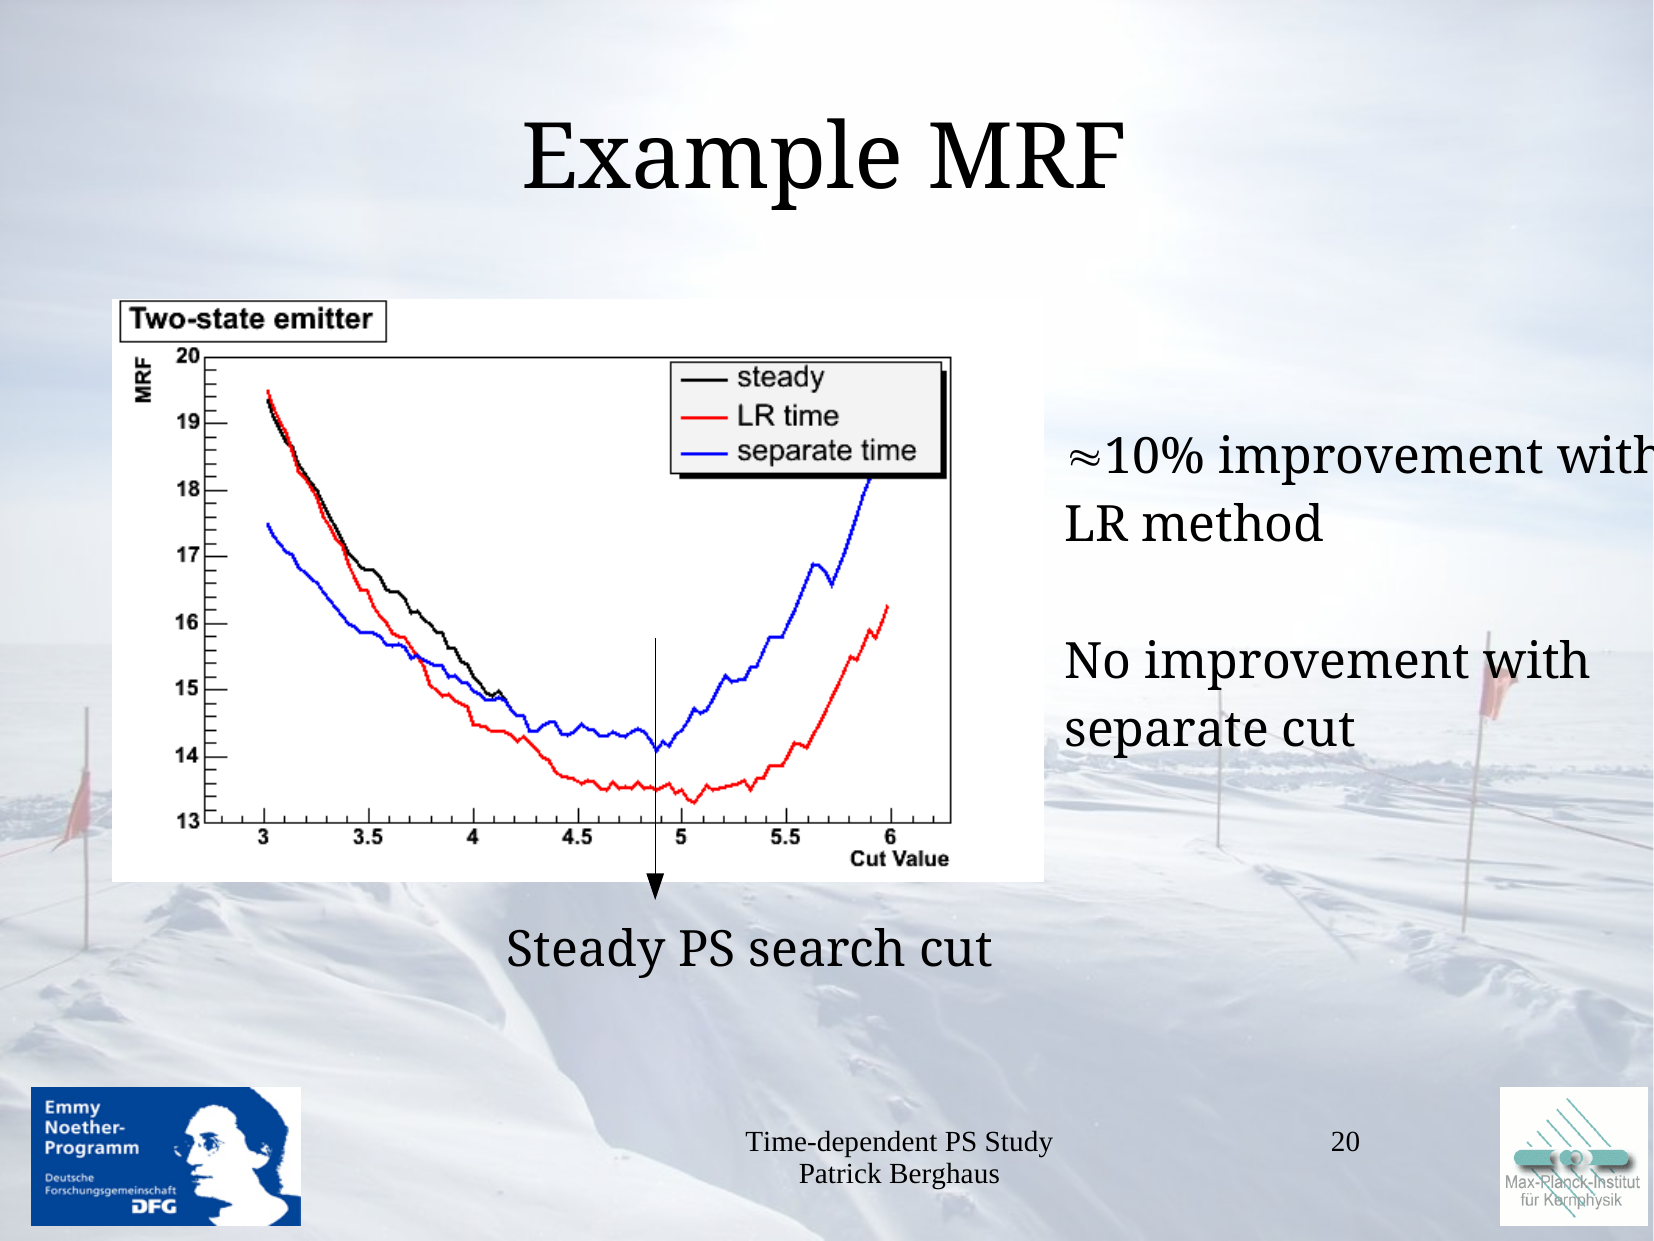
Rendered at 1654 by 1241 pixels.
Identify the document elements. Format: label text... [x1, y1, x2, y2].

picture [112, 299, 1044, 882]
picture [31, 1087, 301, 1226]
text_box Steady PS search cut [491, 905, 976, 994]
title Example MRF [75, 49, 1576, 257]
picture [1500, 1087, 1648, 1226]
text_box 10% improvement with LR method No improvement with separate cut [1050, 412, 1640, 790]
